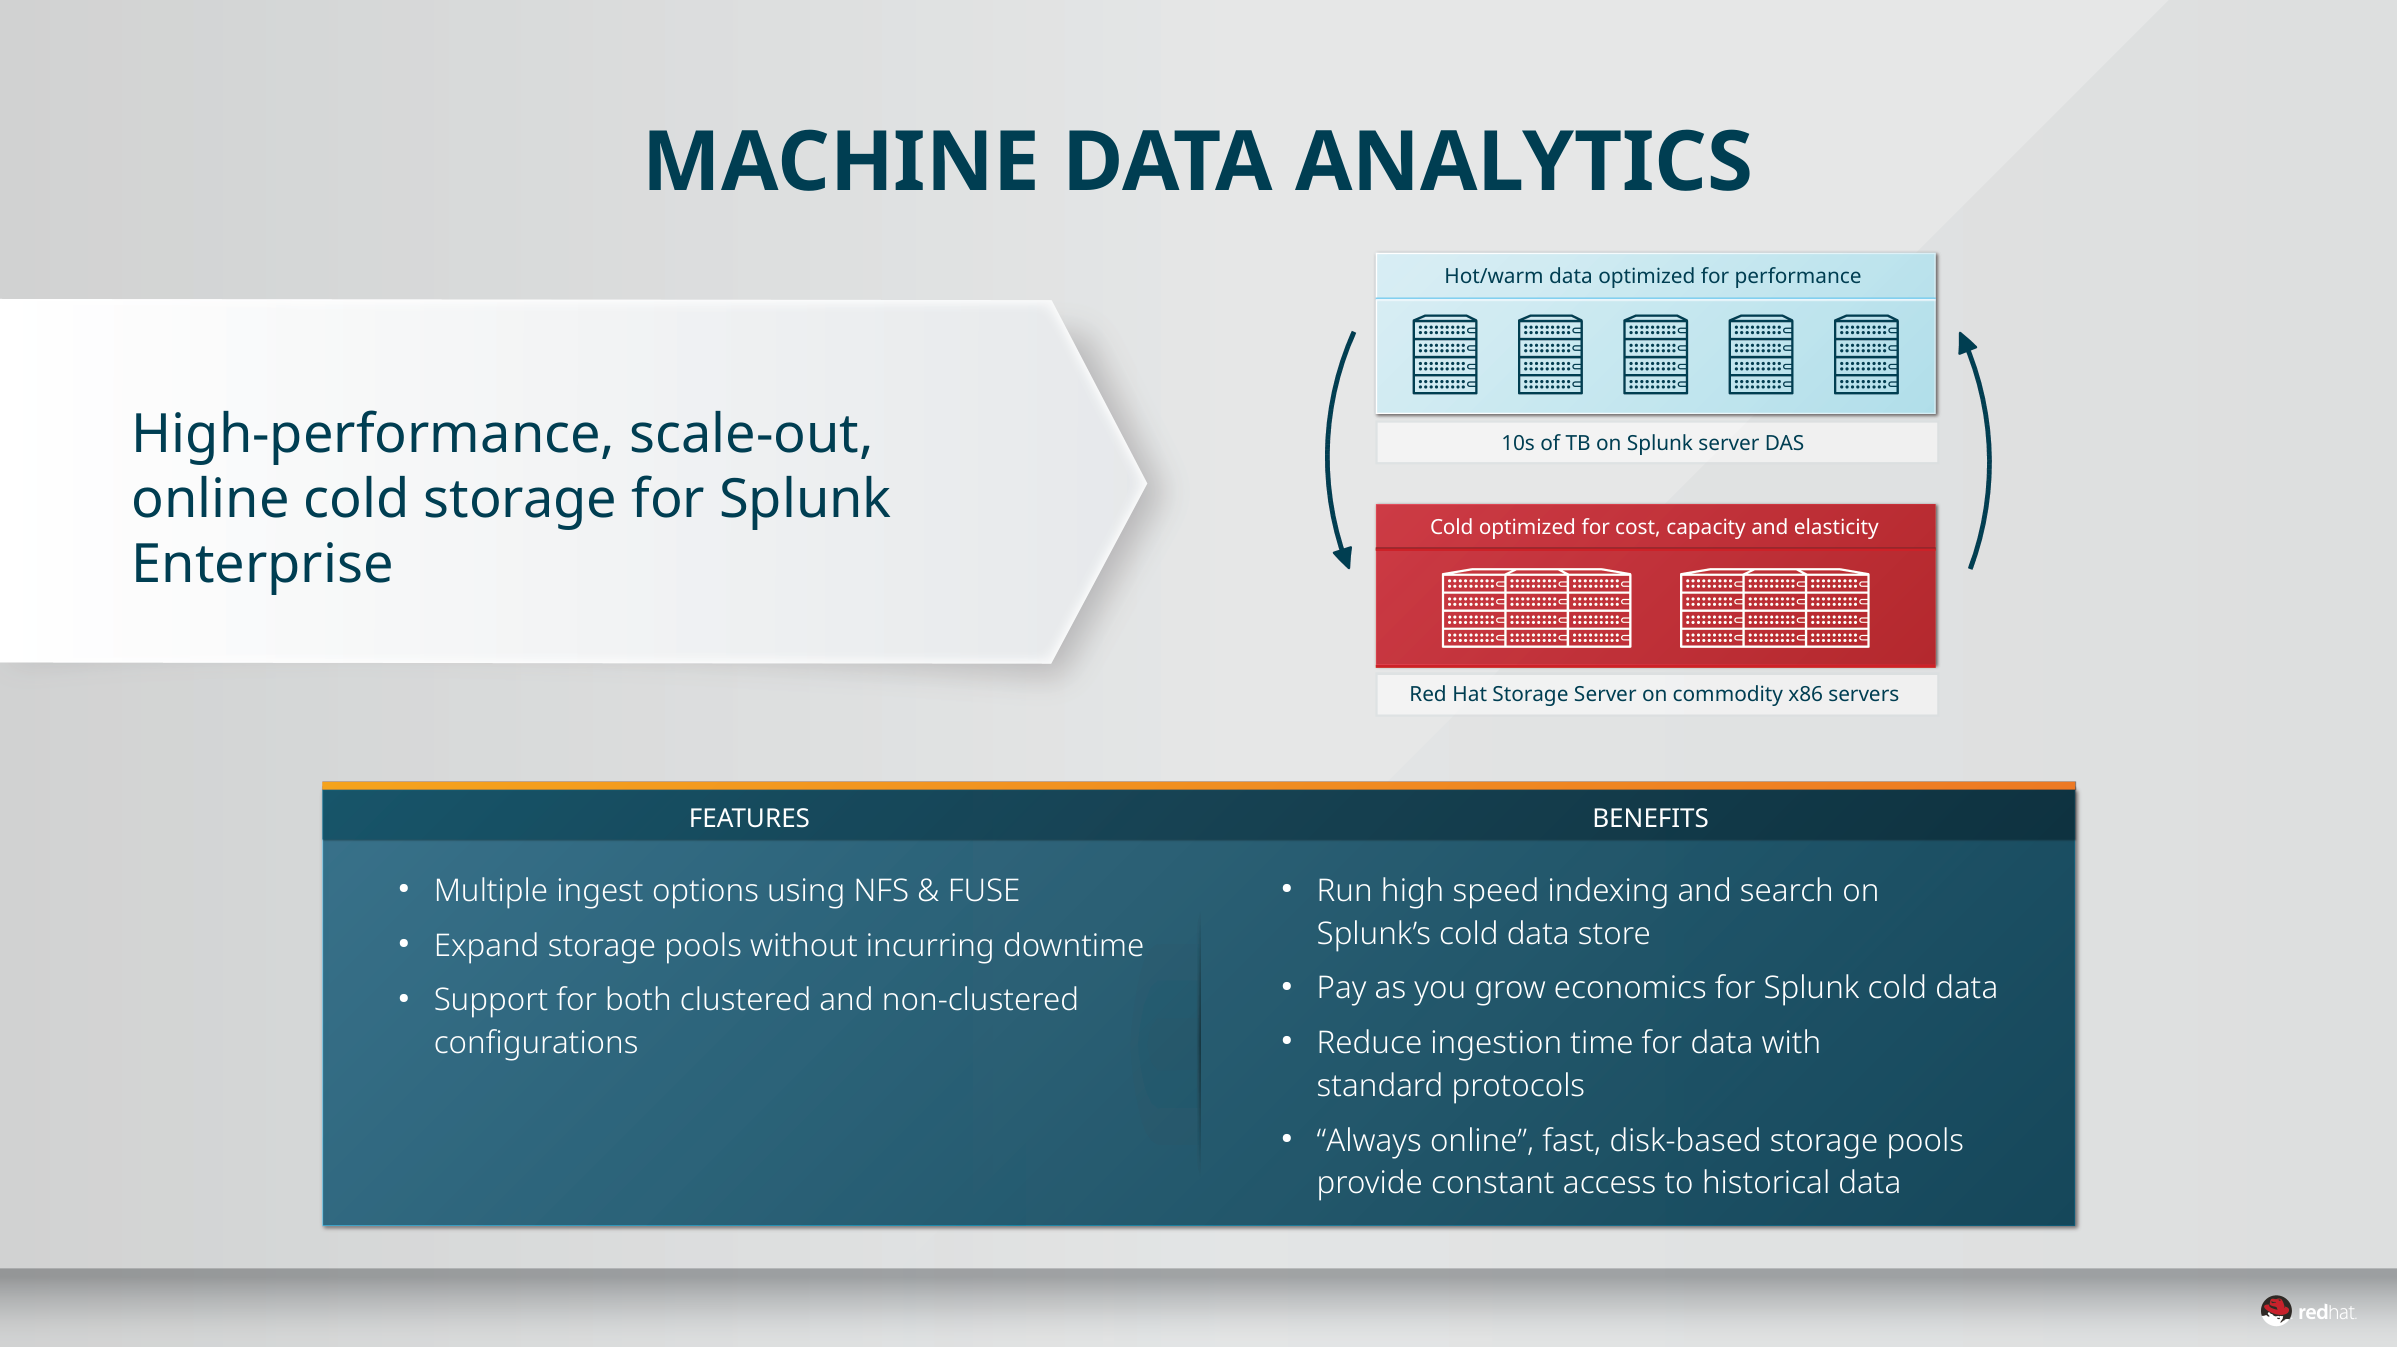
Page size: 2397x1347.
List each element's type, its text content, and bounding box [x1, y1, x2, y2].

text_box Run high speed indexing and search on Splunk’s cold data store Pay as you grow economics for Splunk cold data Reduce ingestion time for data with standard protocols “Always online”, fast, disk-based storage pools provide constant access to historical data [1266, 860, 2033, 1270]
text_box Multiple ingest options using NFS & FUSE Expand storage pools without incurring downtime Support for both clustered and non-clustered configurations [383, 860, 1182, 1099]
picture [0, 0, 2397, 1347]
text_box FEATURES [652, 793, 848, 842]
text_box Cold optimized for cost, capacity and elasticity [1377, 492, 1932, 561]
text_box 10s of TB on Splunk server DAS [1420, 421, 1886, 463]
text_box MACHINE DATA ANALYTICS [403, 94, 1994, 216]
text_box BENEFITS [1553, 793, 1749, 842]
text_box Red Hat Storage Server on commodity x86 servers [1379, 659, 1930, 728]
list High-performance, scale-out, online cold storage for Splunk Enterprise [116, 390, 1057, 557]
text_box Hot/warm data optimized for performance [1420, 254, 1886, 297]
